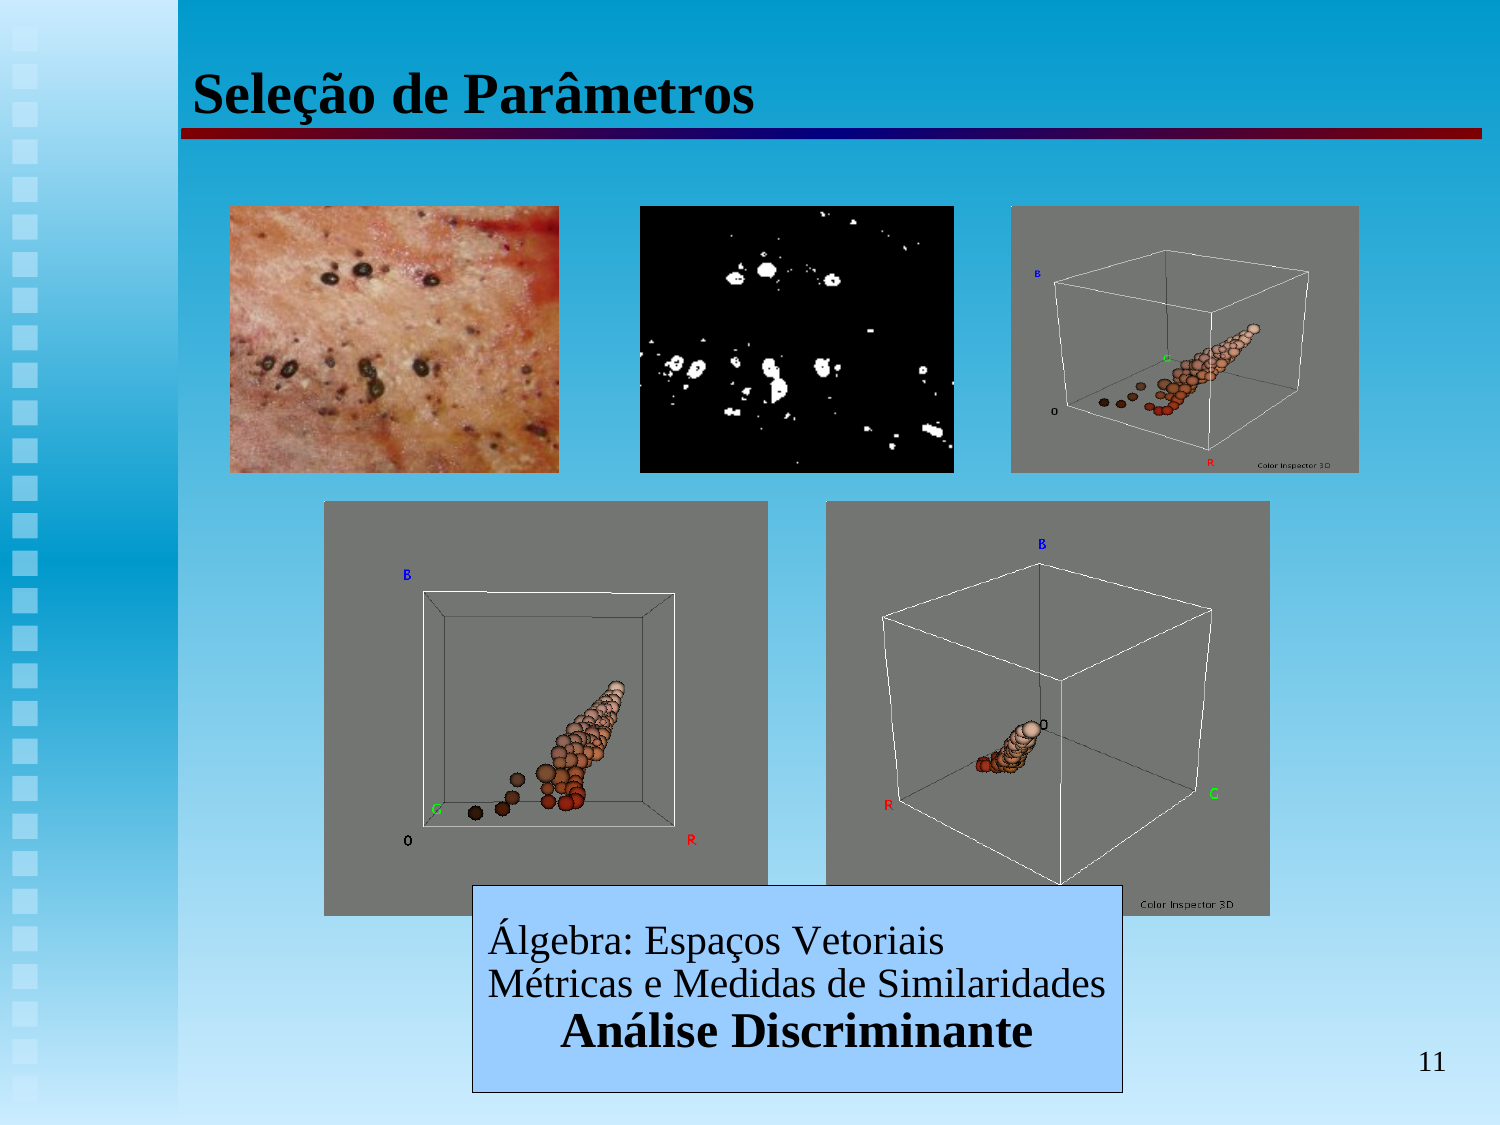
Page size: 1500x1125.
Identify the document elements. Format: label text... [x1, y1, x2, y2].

text_box Álgebra: Espaços Vetoriais Métricas e Medidas de Similaridades Análise Discriminante [472, 885, 1123, 1093]
picture [230, 206, 559, 473]
picture [640, 206, 954, 473]
picture [324, 501, 768, 916]
title Seleção de Parâmetros [177, 0, 1411, 178]
picture [826, 501, 1270, 916]
picture [1011, 206, 1359, 473]
